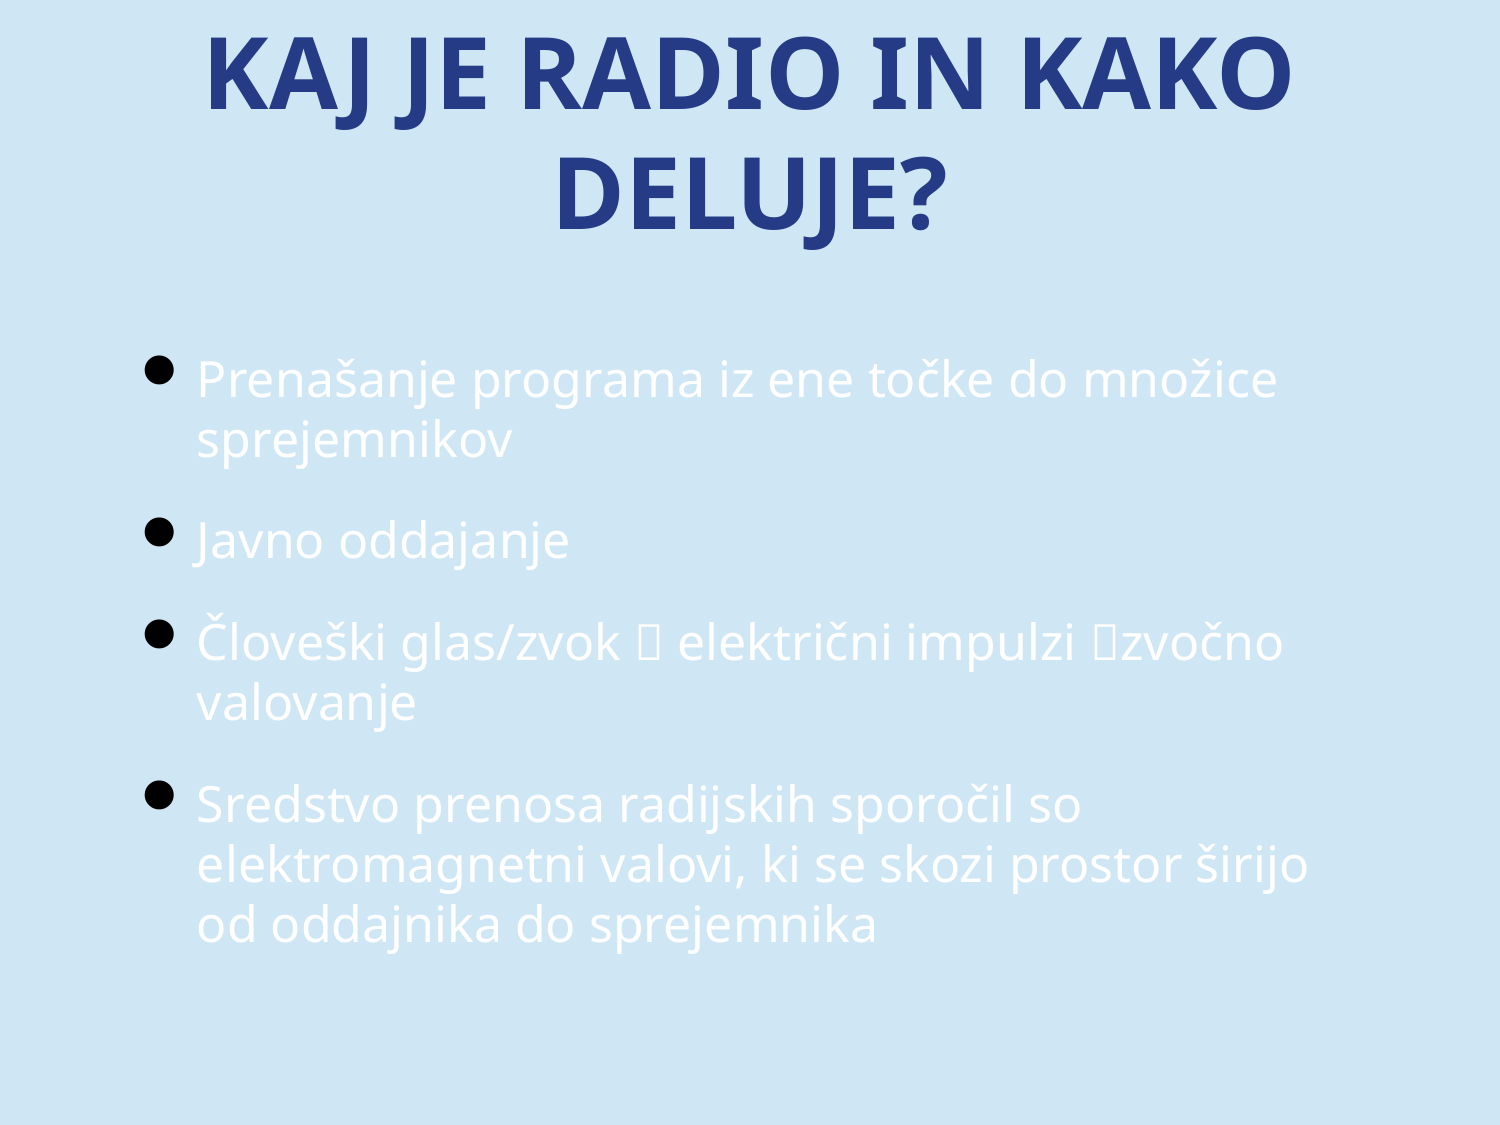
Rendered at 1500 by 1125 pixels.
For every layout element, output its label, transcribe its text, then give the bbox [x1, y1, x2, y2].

list Prenašanje programa iz ene točke do množice sprejemnikov Javno oddajanje Človeški glas/zvok  električni impulzi zvočno valovanje Sredstvo prenosa radijskih sporočil so elektromagnetni valovi, ki se skozi prostor širijo od oddajnika do sprejemnika [125, 339, 1375, 1026]
title KAJ JE RADIO IN KAKO DELUJE? [125, 12, 1375, 246]
